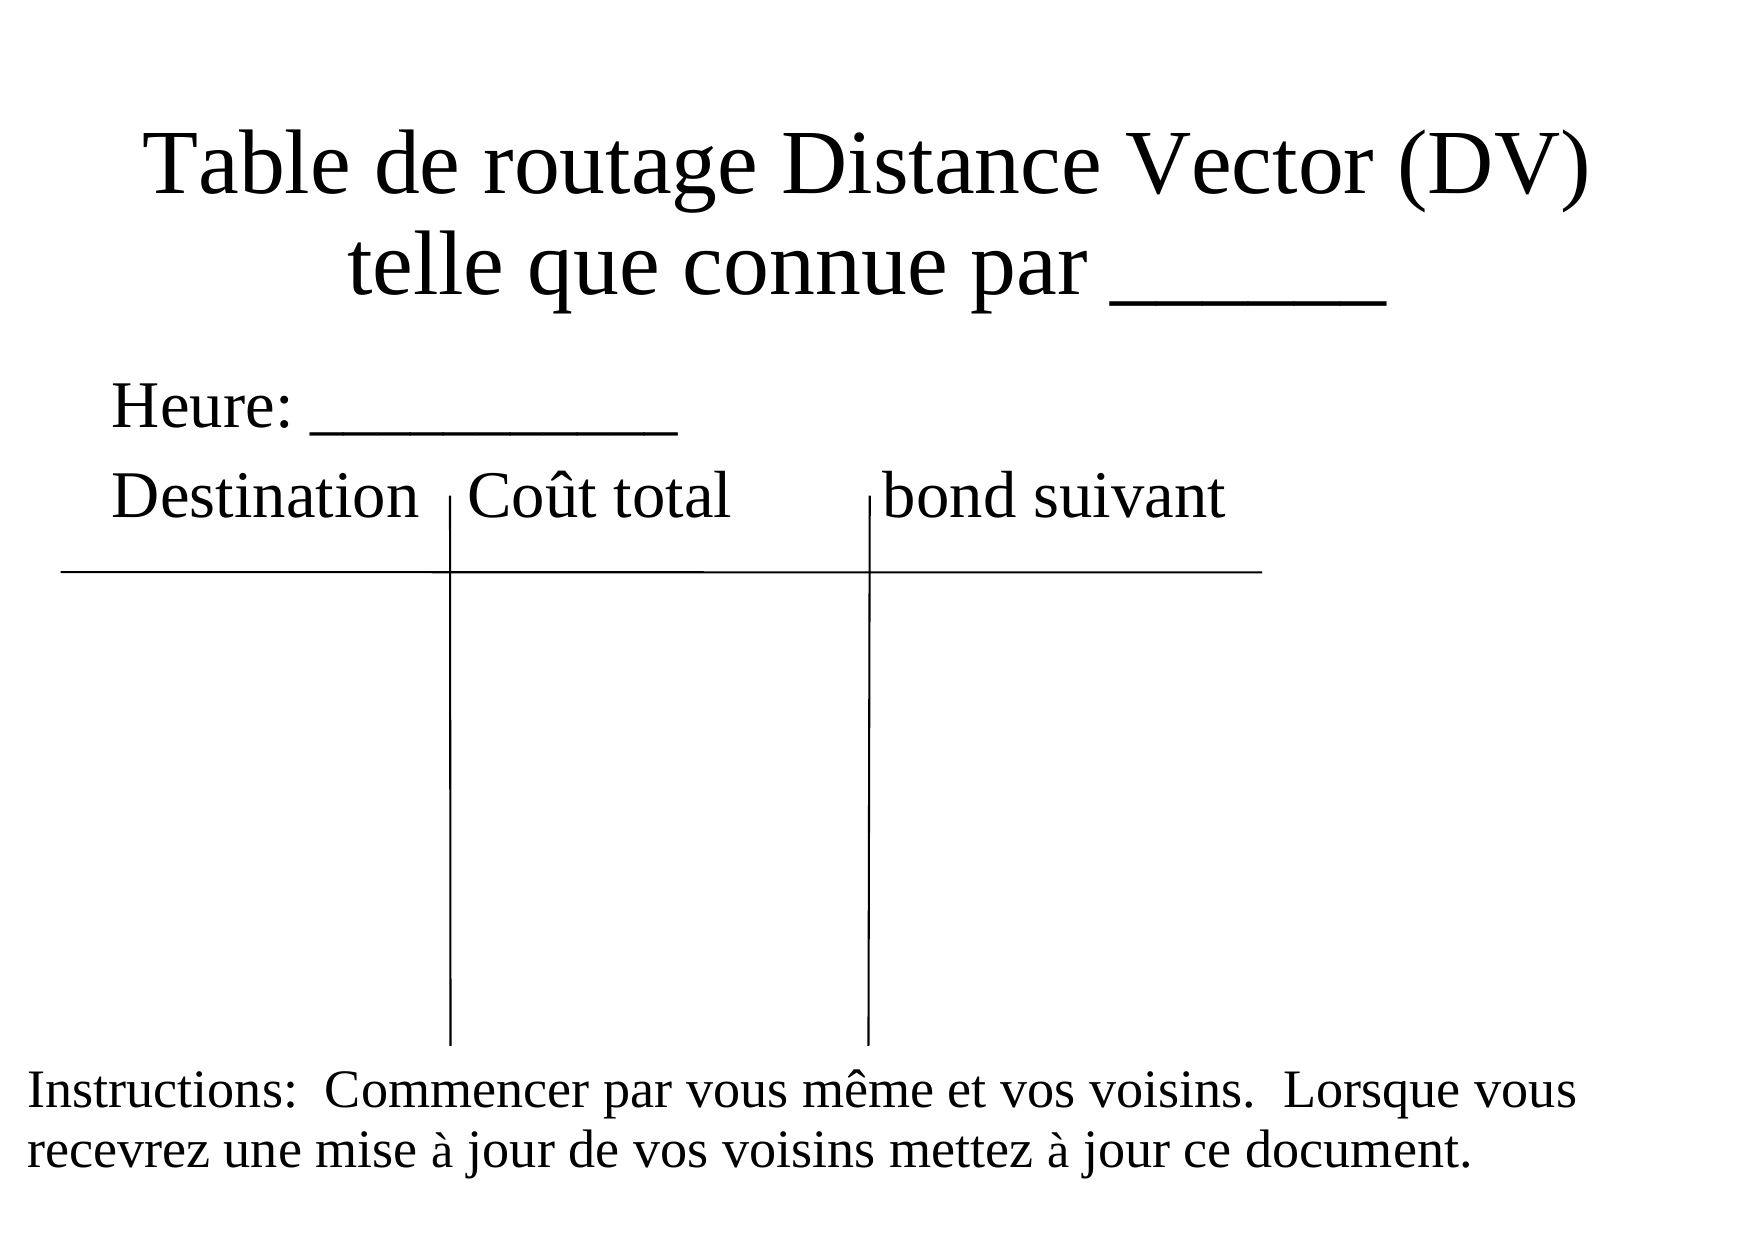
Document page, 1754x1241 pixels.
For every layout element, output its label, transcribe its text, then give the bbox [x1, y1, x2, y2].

text_box Heure: ___________ Destination Coût total bond suivant [97, 360, 1504, 541]
text_box Instructions: Commencer par vous même et vos voisins. Lorsque vous recevrez une mise à jour de vos voisins mettez à jour ce document. [27, 1058, 1682, 1179]
